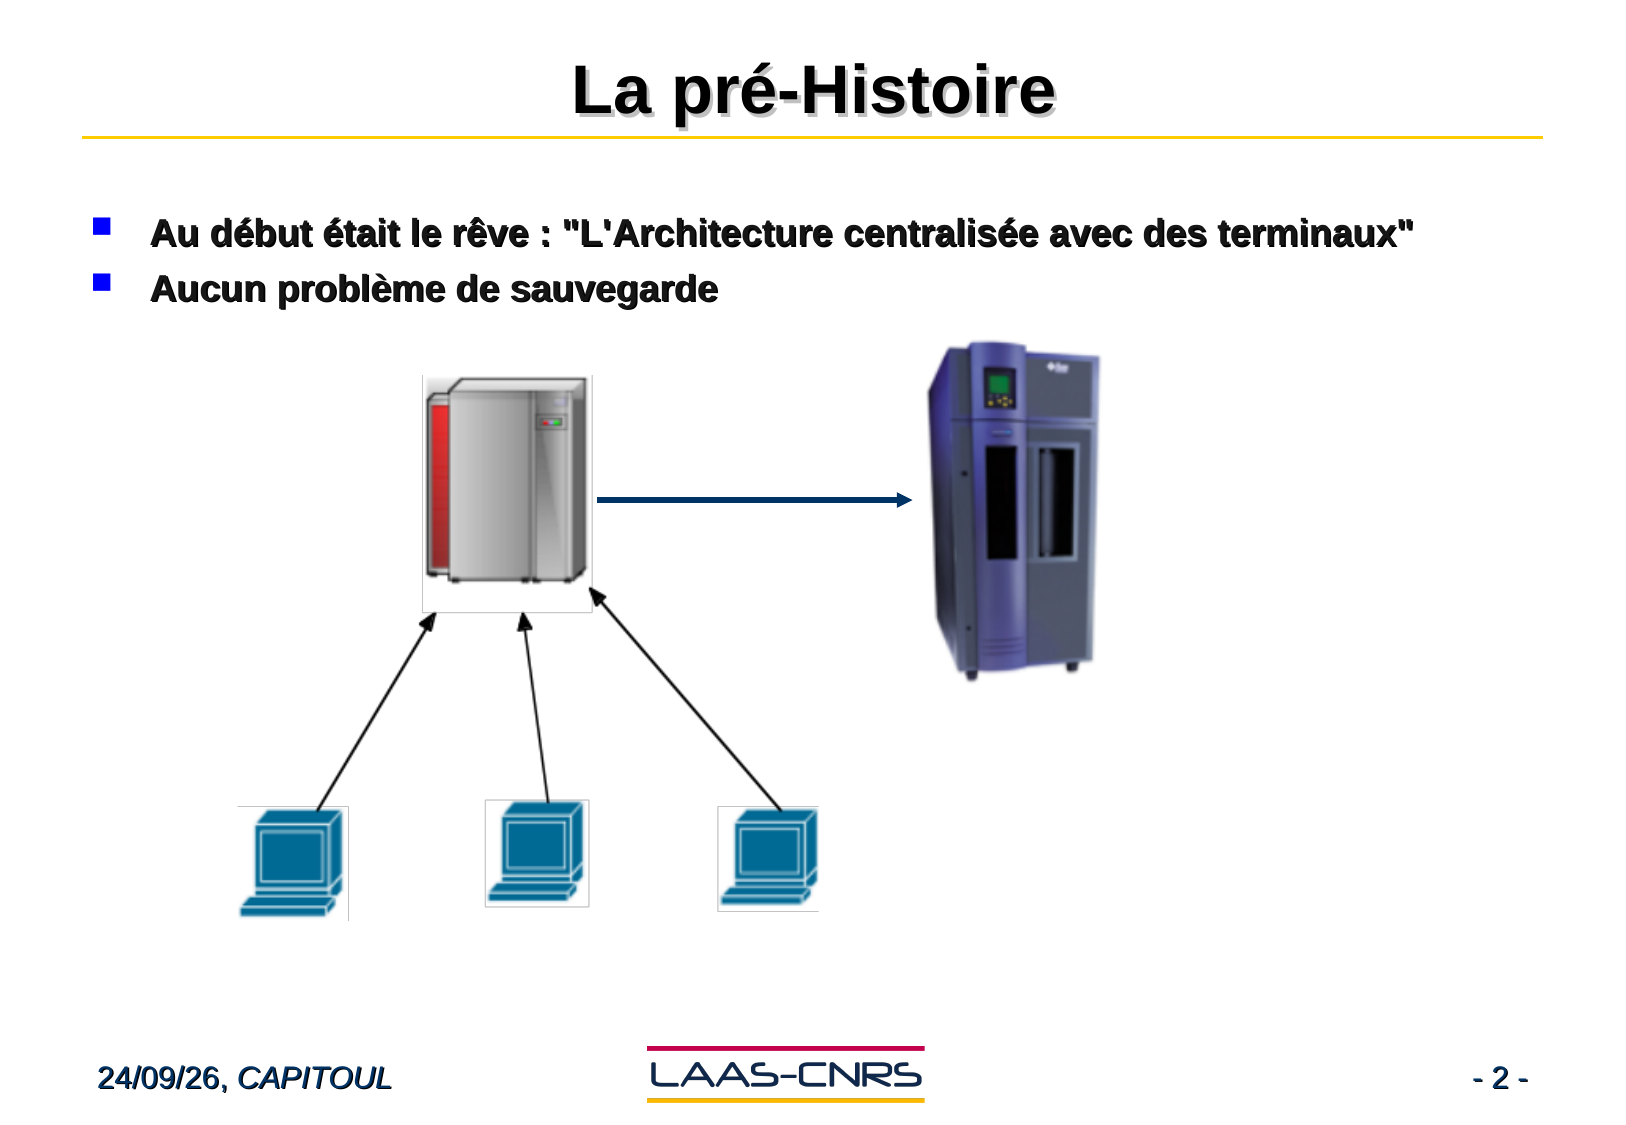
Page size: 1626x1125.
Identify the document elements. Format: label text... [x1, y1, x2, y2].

picture [647, 1046, 925, 1109]
list Au début était le rêve : "L'Architecture centralisée avec des terminaux" Aucun problème de sauvegarde [74, 199, 1538, 980]
picture [237, 375, 819, 921]
title La pré-Histoire [83, 0, 1546, 173]
text_box - <number> - [1164, 1024, 1544, 1103]
text_box 24/04/14, CAPITOUL [81, 1024, 461, 1103]
picture [912, 324, 1109, 694]
